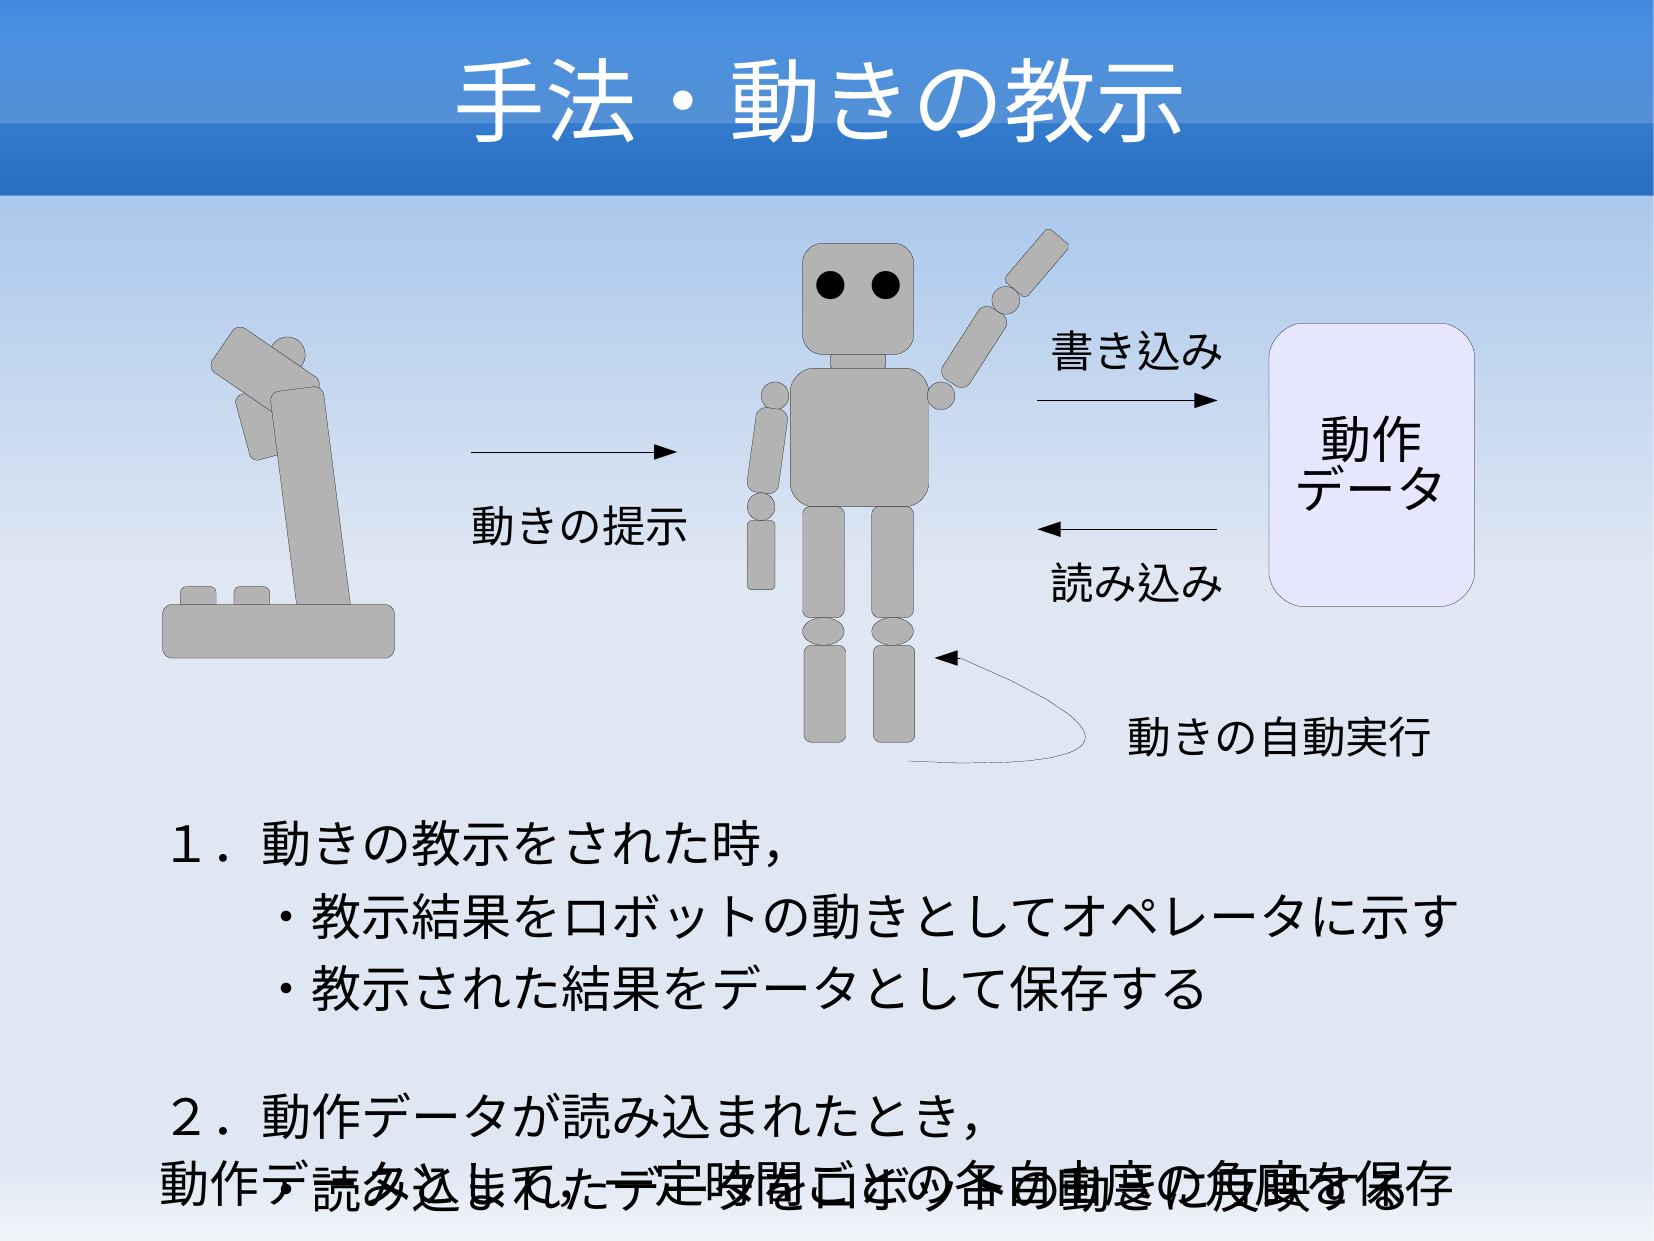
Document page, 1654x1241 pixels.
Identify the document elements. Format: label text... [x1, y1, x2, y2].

picture [0, 0, 1654, 1241]
title 手法・動きの教示 [76, 0, 1565, 208]
text_box １．動きの教示をされた時， ・教示結果をロボットの動きとしてオペレータに示す ・教示された結果をデータとして保存する ２．動作データが読み込まれたとき， ・読み込まれたデータをロボットの動きに反映する [146, 797, 1477, 1113]
text_box 動作データとして，一定時間ごとの各自由度の角度を保存 [144, 1137, 1525, 1203]
